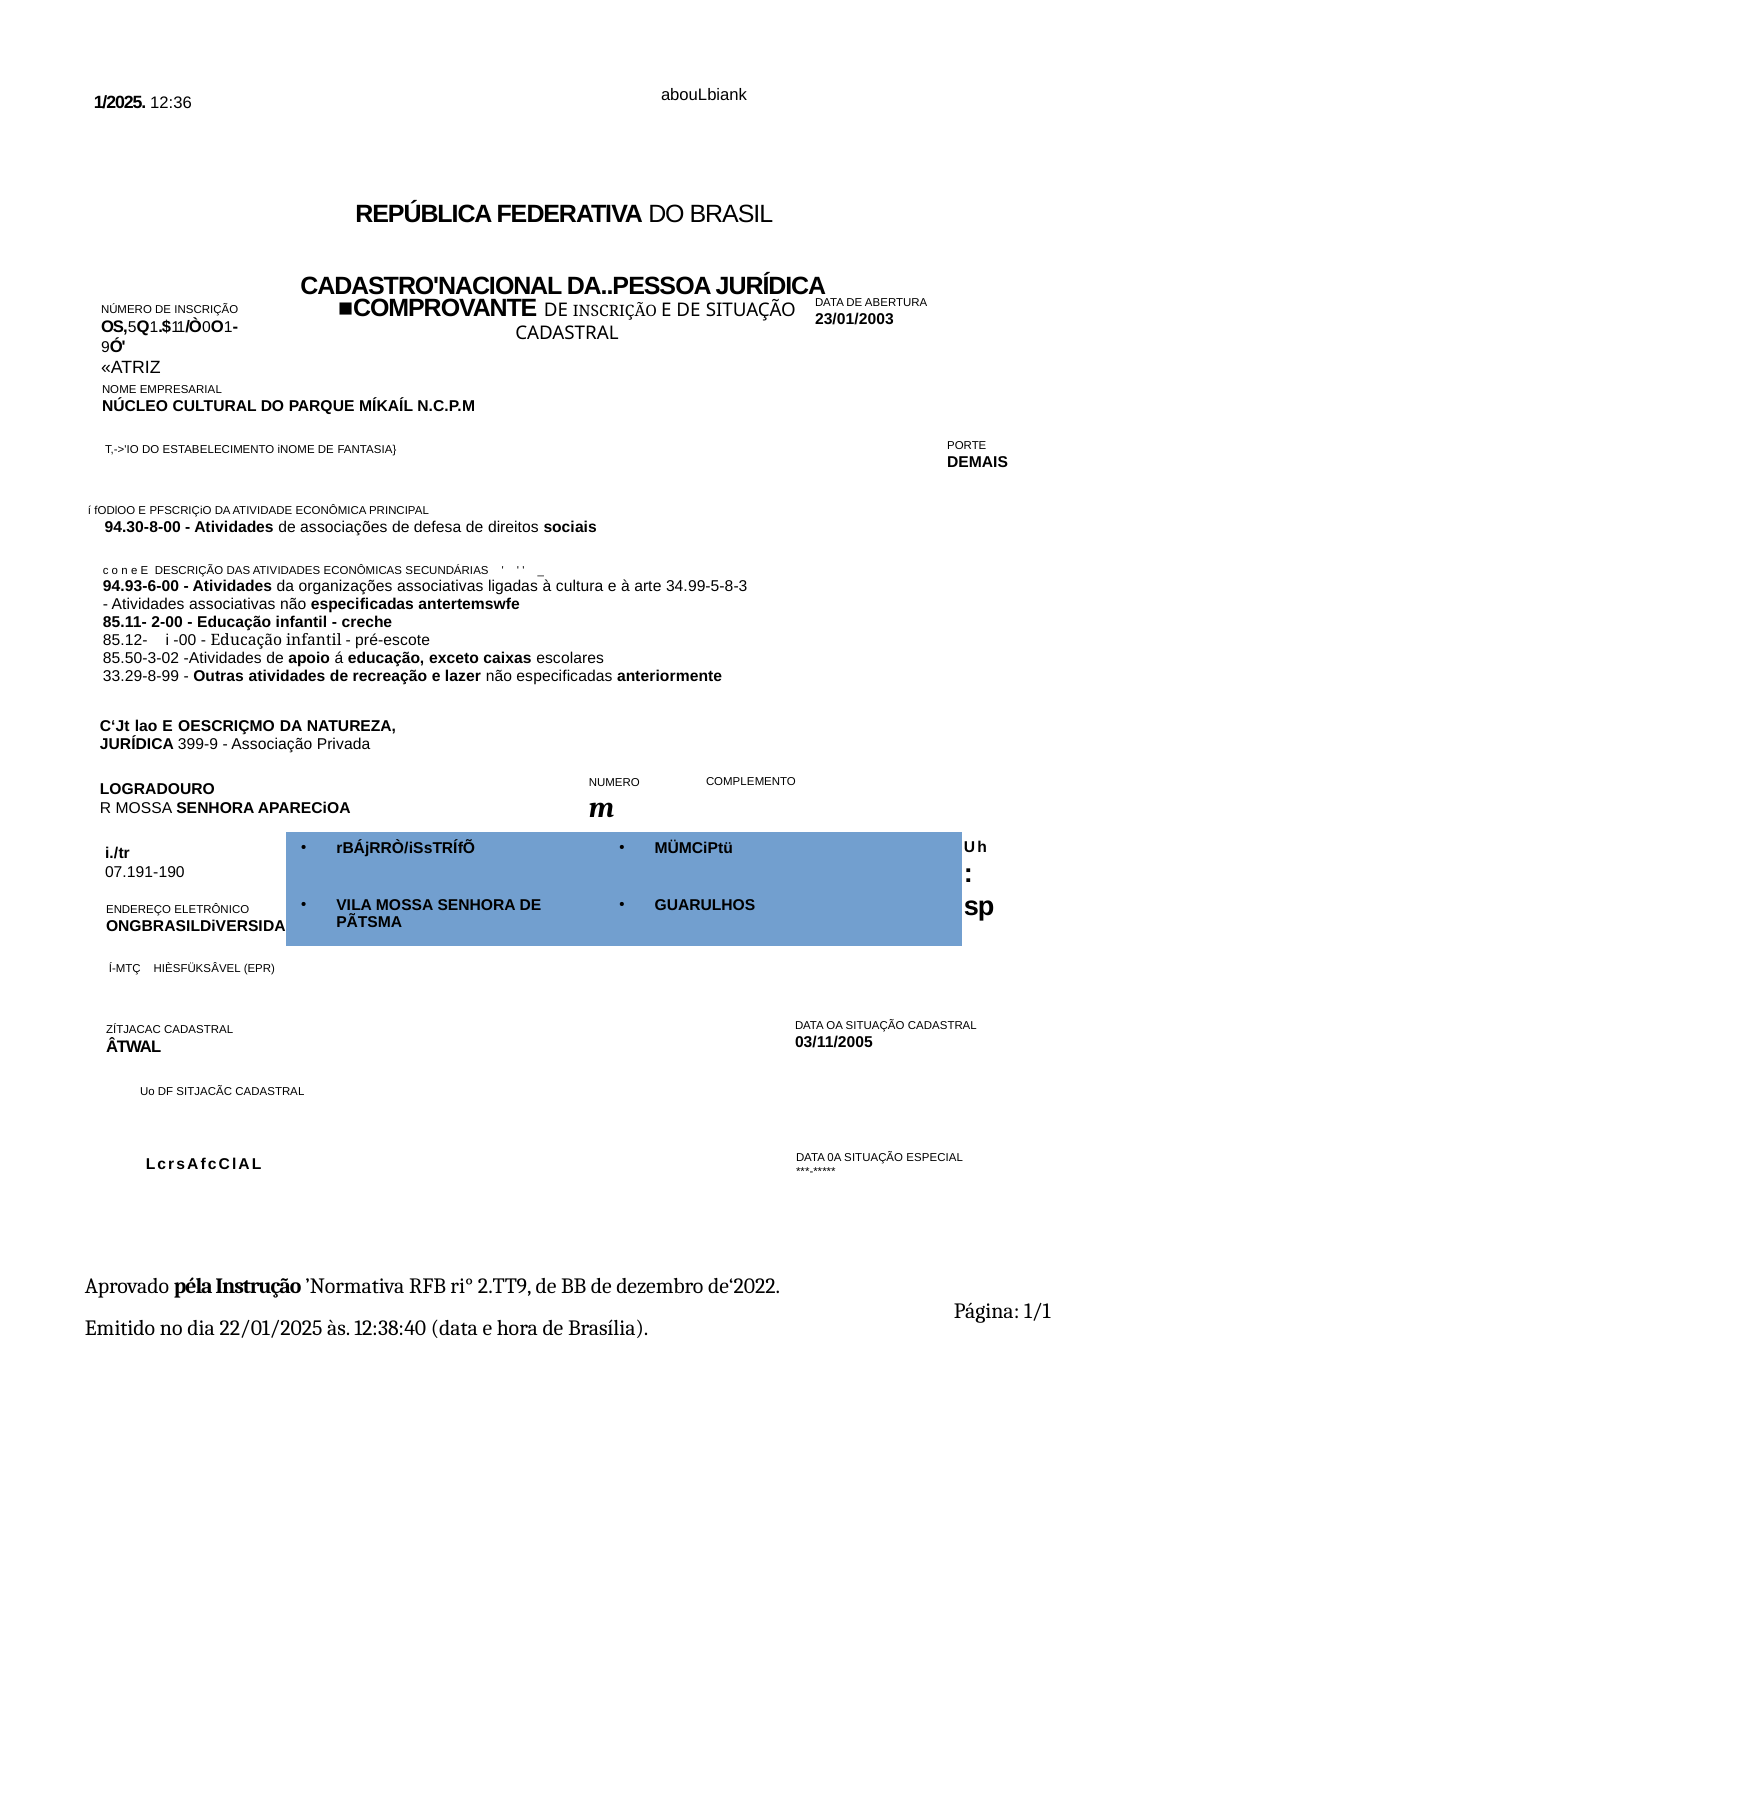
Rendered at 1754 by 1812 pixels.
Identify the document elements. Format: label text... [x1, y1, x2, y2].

table_header rBÁjRRÒ/iSsTRÍfÕ [286, 832, 569, 889]
table_cell VILA MOSSA SENHORA DE PÃTSMA [286, 889, 569, 946]
text_box abouLbiank [661, 84, 749, 103]
table_header [569, 832, 604, 889]
text_box COMPLEMENTO [706, 774, 811, 788]
text_box REPÚBLICA FEDERATIVA DO BRASIL CADASTRO'NACIONAL DA..PESSOA JURÍDICA [290, 154, 837, 259]
table_cell [569, 889, 604, 946]
text_box coneE DESCRIÇÃO DAS ATIVIDADES ECONÔMICAS SECUNDÁRIAS ' ' ' _ 94.93-6-00 - Atividades da organizações associativas ligadas à cultura e à arte 34.99-5-8-3 - Atividades associativas não especificadas antertemswfe 85.11- 2-00 - Educação infantil - creche 85.12- i -00 - Educação infantil - pré-escote 85.50-3-02 -Atividades de apoio á educação, exceto caixas escolares 33.29-8-99 - Outras atividades de recreação e lazer não especificadas anteriormente [103, 563, 755, 691]
text_box LcrsAfcClAL [146, 1154, 241, 1167]
text_box C‘Jt lao E OESCRIÇmO da natureza, jurídica 399-9 - Associação Privada [100, 716, 396, 753]
text_box Uh : sp [964, 837, 1001, 867]
table_cell GUARULHOS [604, 889, 962, 946]
text_box Uo DF SITJACÃC CADASTRAL [140, 1084, 326, 1098]
text_box ENDEREÇO ELETRÔNICO ONGBRASILDiVERSIDADE@GMAIL.COM [106, 902, 286, 936]
text_box i./tr 07.191-190 [105, 843, 195, 872]
text_box 1/2025. 12:36 [94, 91, 198, 108]
text_box Página: 1/1 [954, 1297, 1058, 1322]
text_box DATA 0A SITUAÇÃO ESPECIAL ***-***** [796, 1150, 983, 1175]
text_box T,->'IO DO ESTABELECIMENTO iNOME DE FANTASIA} [105, 442, 426, 470]
text_box ■COMPROVANTE DE INSCRIÇÃO E DE SITUAÇÃO CADASTRAL [328, 299, 806, 344]
table_header MÜMCiPtü [604, 832, 962, 889]
text_box LOGRADOURO R MOSSA SENHORA APARECiOA [100, 779, 370, 810]
text_box DATA OA SITUAÇÃO CADASTRAL 03/11/2005 [795, 1018, 994, 1051]
text_box Aprovado péla Instrução ’Normativa RFB ri° 2.TT9, de BB de dezembro de‘2022. Emitido no dia 22/01/2025 às. 12:38:40 (data e hora de Brasília). [85, 1255, 780, 1323]
text_box NUMERO m [589, 775, 657, 807]
text_box NÚMERO DE INSCRIÇÃO OS,5Q1.$11/Ò0O1-9Ó' «ATRIZ [101, 302, 255, 353]
text_box zíTJaCAC CADASTRAL ÂTWAl [106, 1022, 253, 1054]
text_box í-mTÇ hIèSFüKSâVEL (EPR) [109, 961, 357, 976]
text_box DATA DE ABERTURA 23/01/2003 [815, 295, 943, 329]
text_box í fODlOO E PFSCRIÇiO DA ATIVIDADE ECONÔMICA PRINCIPAL 94.30-8-00 - Atividades de associações de defesa de direitos sociais [88, 503, 633, 540]
text_box PORTE DEMAIS [947, 438, 1020, 471]
text_box NOME EMPRESARIAL NÚCLEO CULTURAL DO PARQUE MÍKAÍL N.C.P.M [102, 382, 494, 414]
